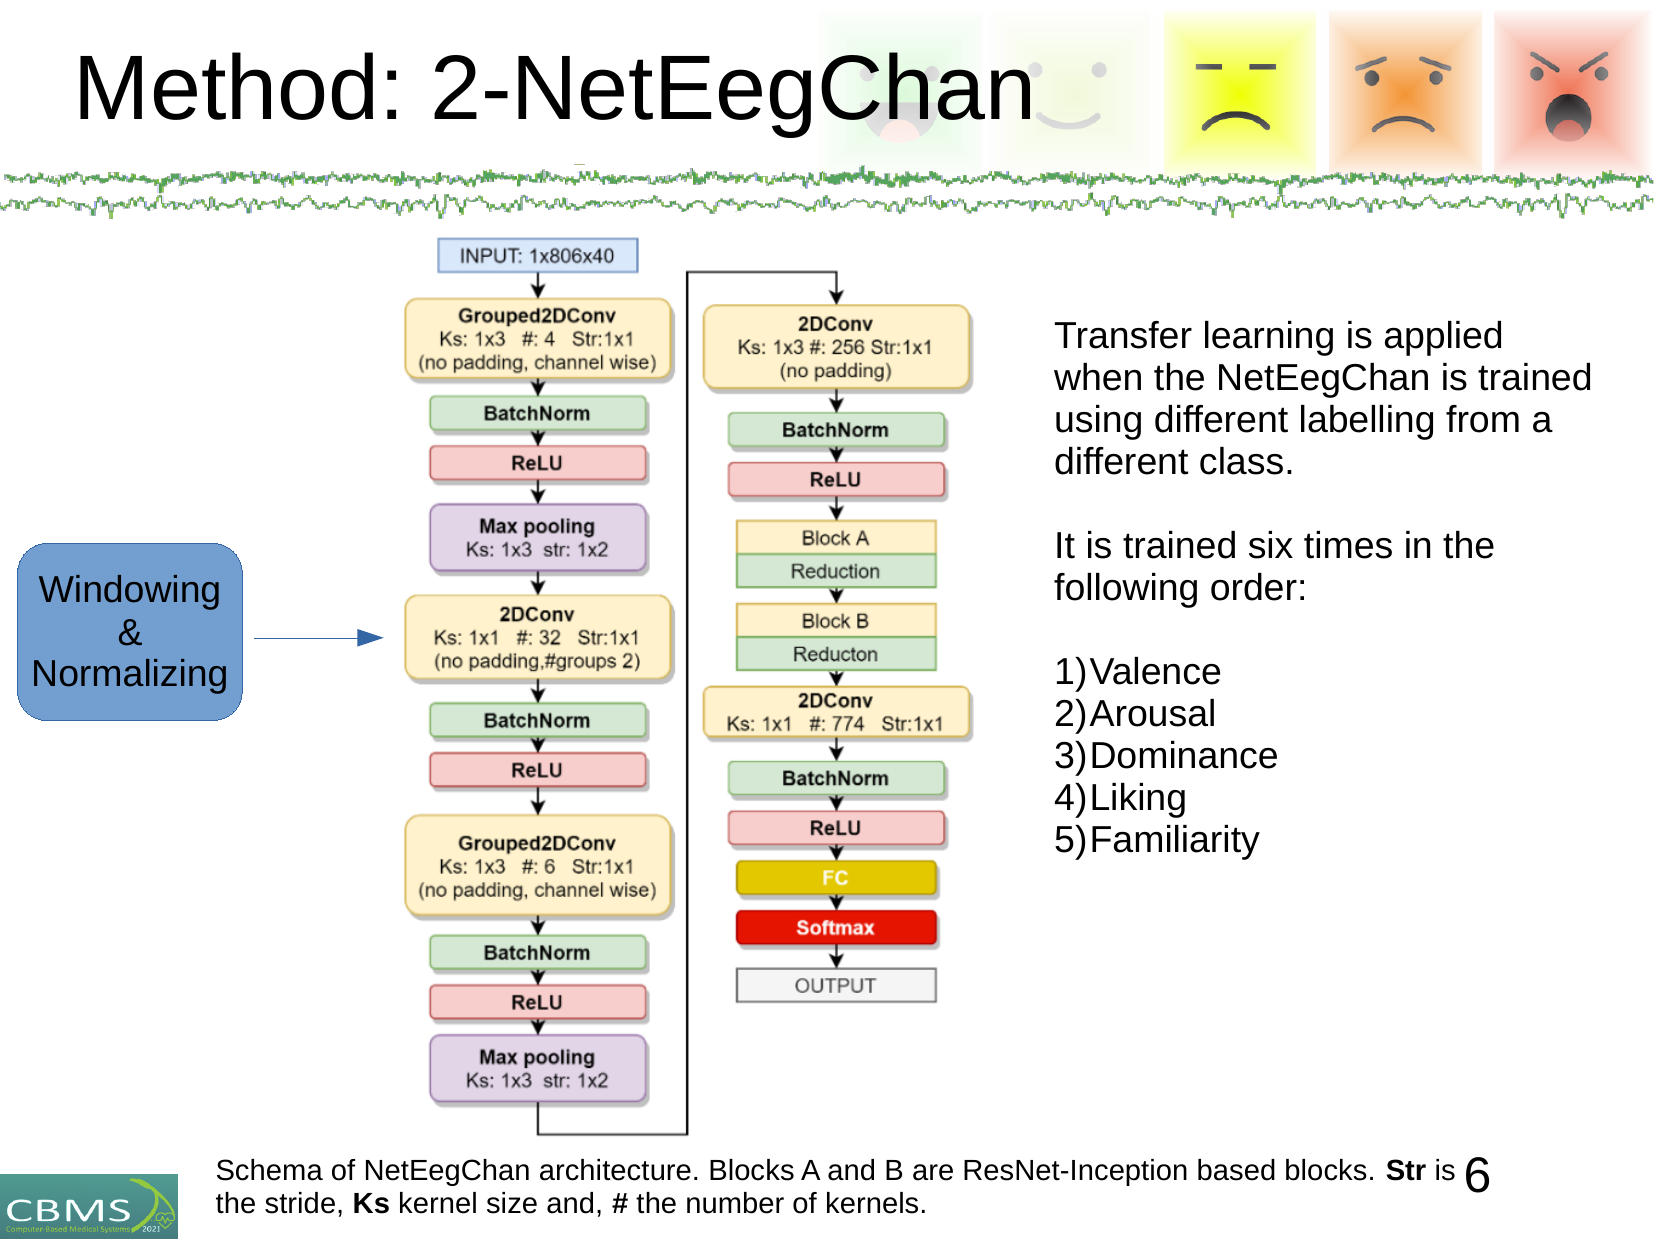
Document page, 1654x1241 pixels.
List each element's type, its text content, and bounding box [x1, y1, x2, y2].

picture [0, 164, 1654, 1146]
text_box <number> [1448, 1139, 1654, 1222]
text_box Windowing & Normalizing [17, 543, 243, 721]
text_box Method: 2-NetEegChan [0, 0, 1152, 164]
text_box Transfer learning is applied when the NetEegChan is trained using different labelling from a different class. It is trained six times in the following order: Valence Arousal Dominance Liking Familiarity [1039, 307, 1619, 910]
text_box Schema of NetEegChan architecture. Blocks A and B are ResNet-Inception based blocks. Str is the stride, Ks kernel size and, # the number of kernels. [200, 1146, 1477, 1228]
text_box [1152, 6, 1654, 164]
picture [0, 1174, 178, 1239]
